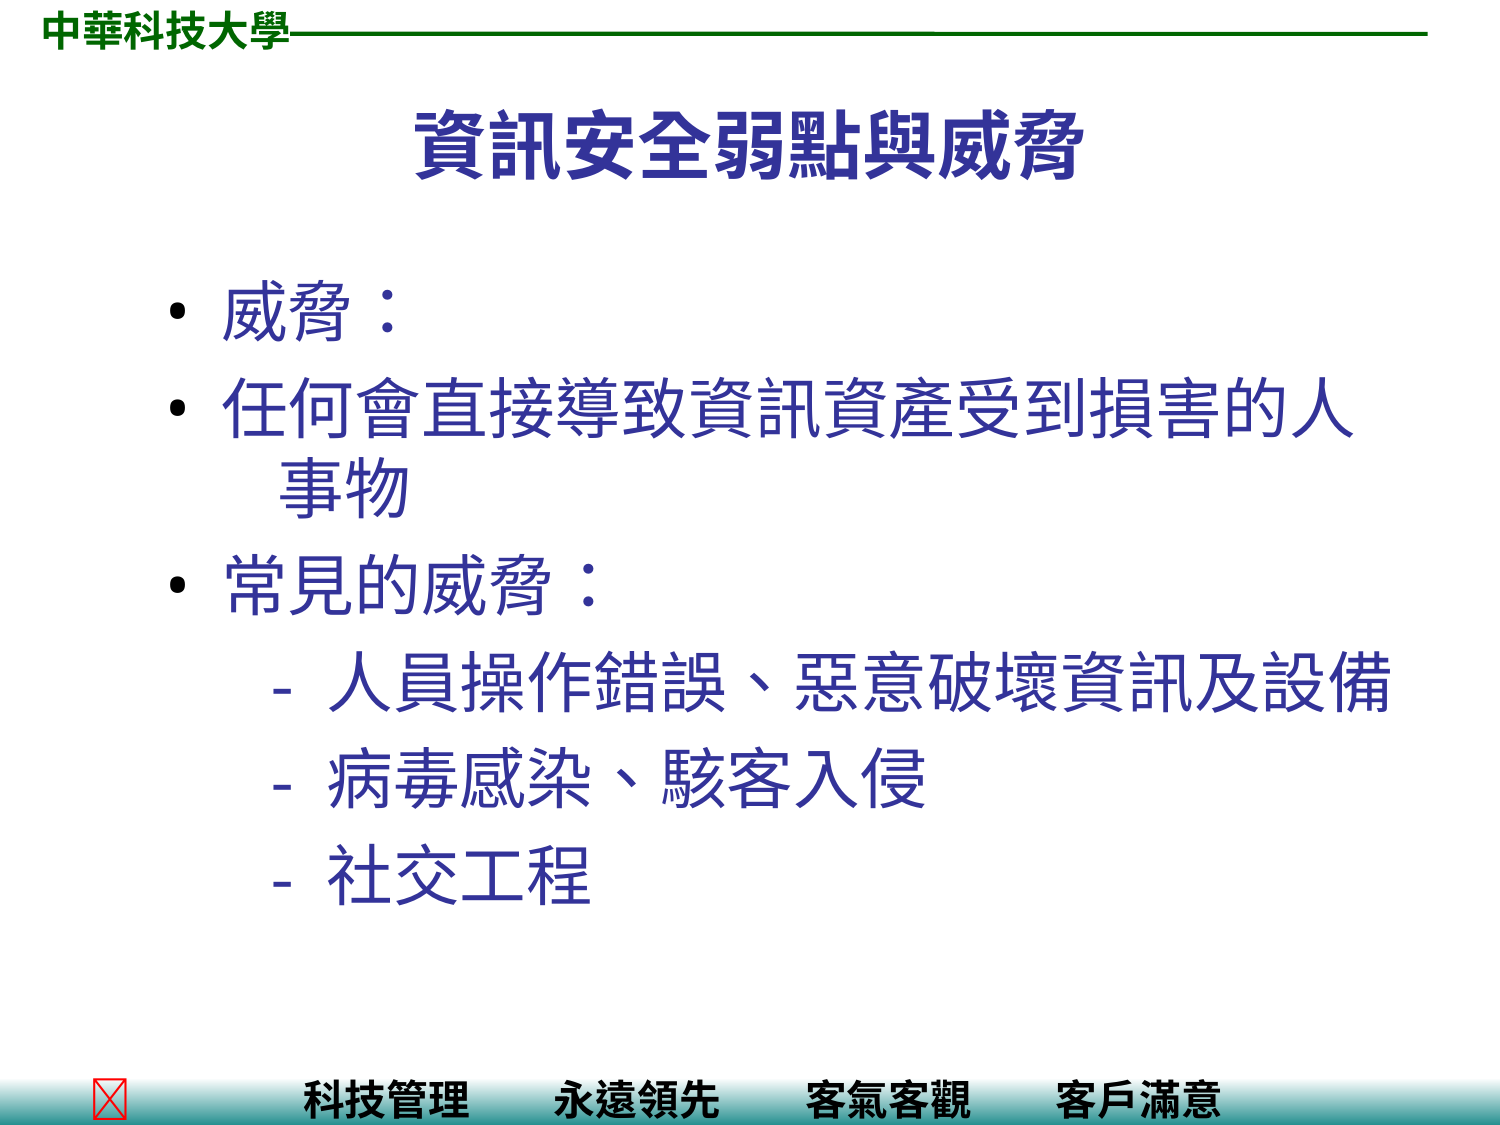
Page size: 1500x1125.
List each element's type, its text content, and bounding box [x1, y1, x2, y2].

list 威脅： 任何會直接導致資訊資產受到損害的人事物 常見的威脅： - 人員操作錯誤、惡意破壞資訊及設備 - 病毒感染、駭客入侵 - 社交工程 [150, 262, 1426, 1005]
title 資訊安全弱點與威脅 [75, 50, 1426, 238]
